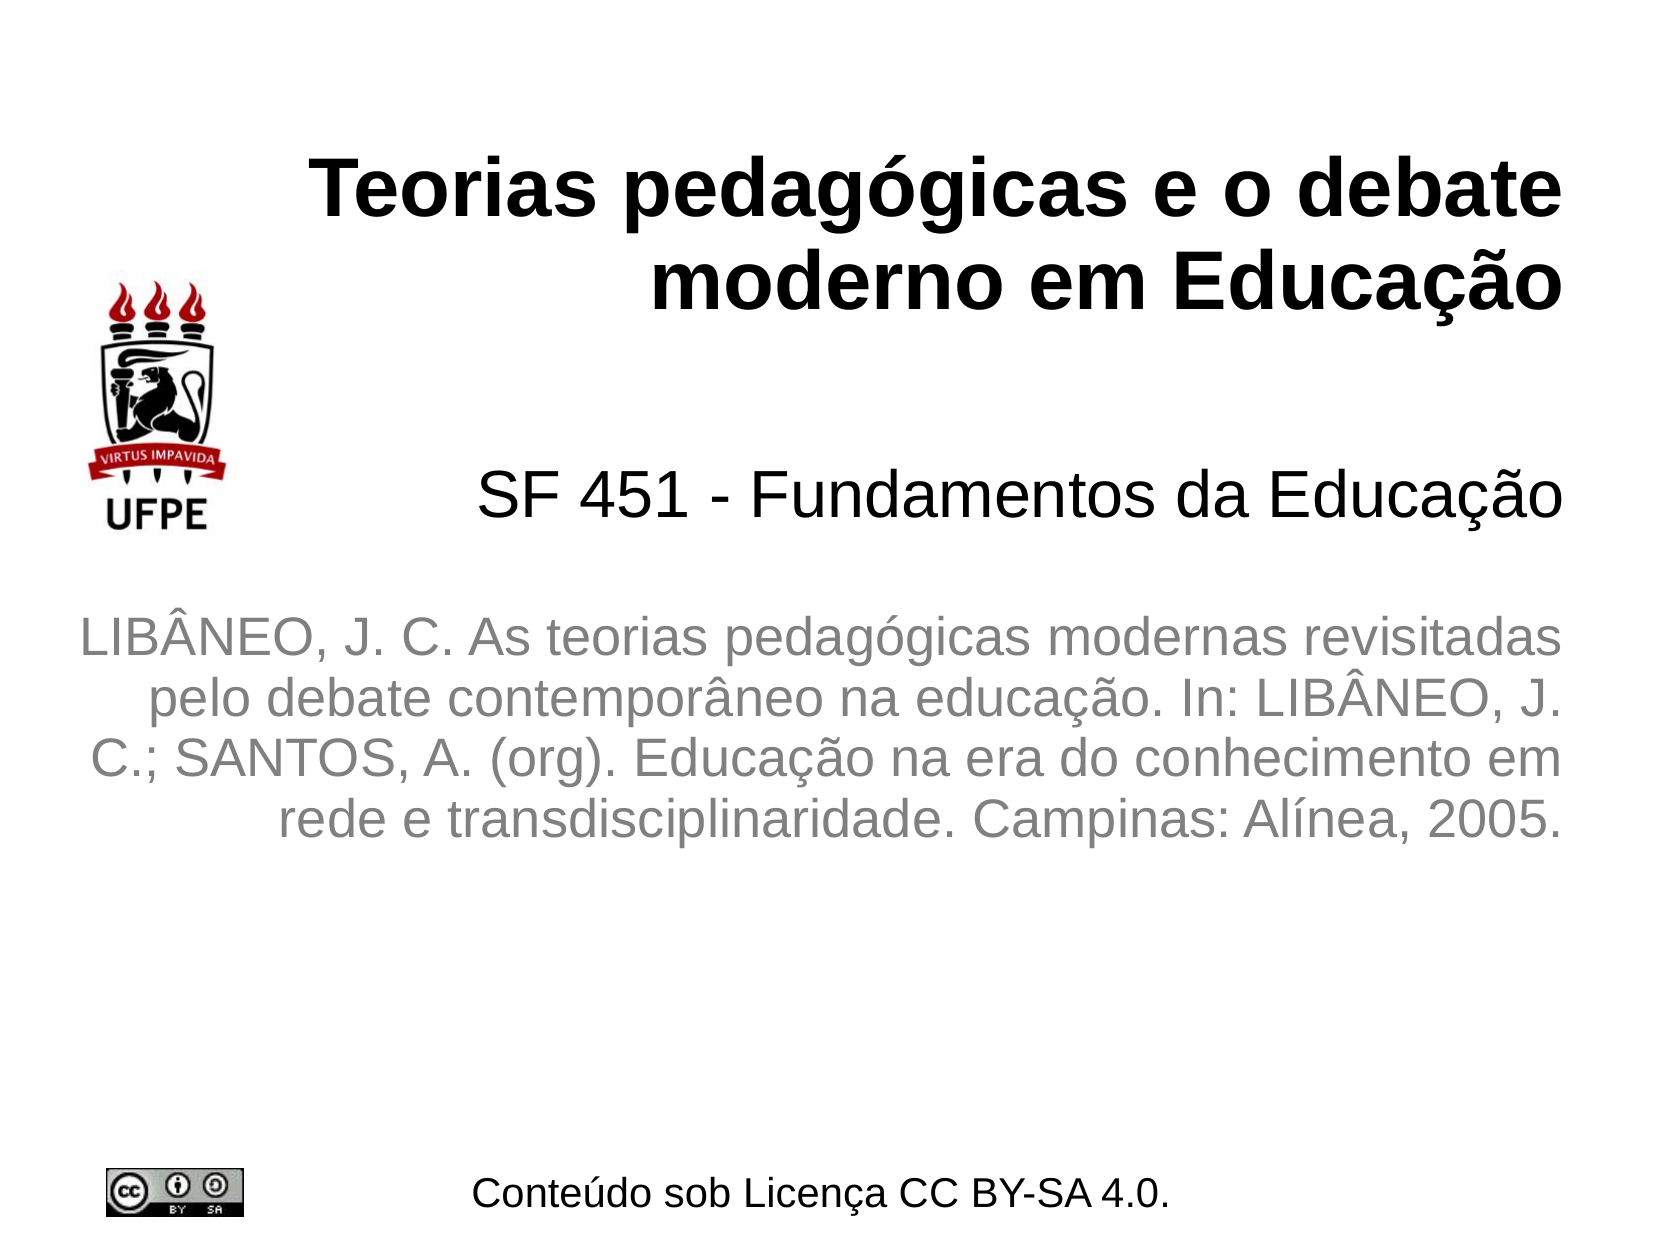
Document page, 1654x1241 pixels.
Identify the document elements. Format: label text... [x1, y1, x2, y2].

picture [29, 222, 296, 591]
subtitle Teorias pedagógicas e o debate moderno em Educação SF 451 - Fundamentos da Educação LIBÂNEO, J. C. As teorias pedagógicas modernas revisitadas pelo debate contemporâneo na educação. In: LIBÂNEO, J. C.; SANTOS, A. (org). Educação na era do conhecimento em rede e transdisciplinaridade. Campinas: Alínea, 2005. [76, 62, 1565, 1122]
text_box Conteúdo sob Licença CC BY-SA 4.0. [259, 1163, 1383, 1223]
picture [106, 1168, 244, 1217]
